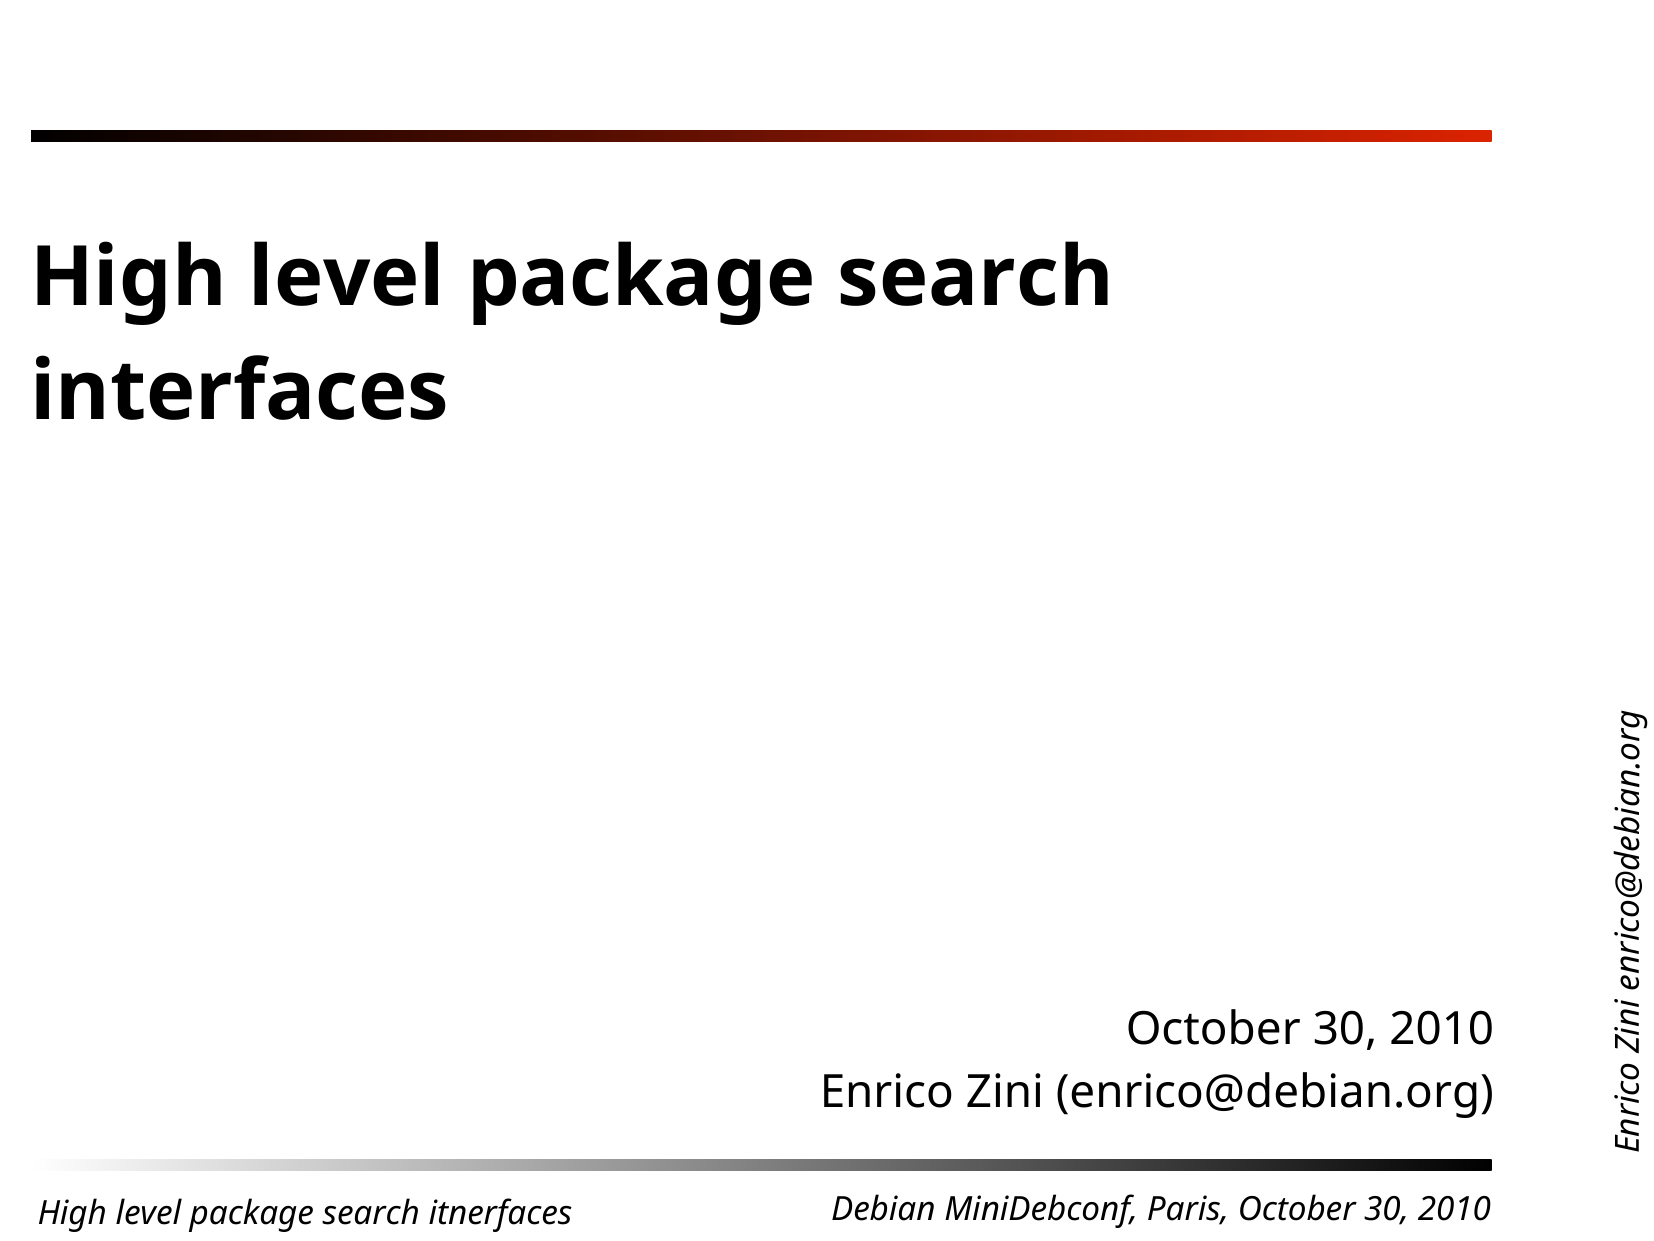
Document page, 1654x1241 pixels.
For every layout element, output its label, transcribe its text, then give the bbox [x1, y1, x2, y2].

text_box October 30, 2010 Enrico Zini (enrico@debian.org) [624, 933, 1495, 1154]
text_box High level package search interfaces [30, 216, 1495, 341]
